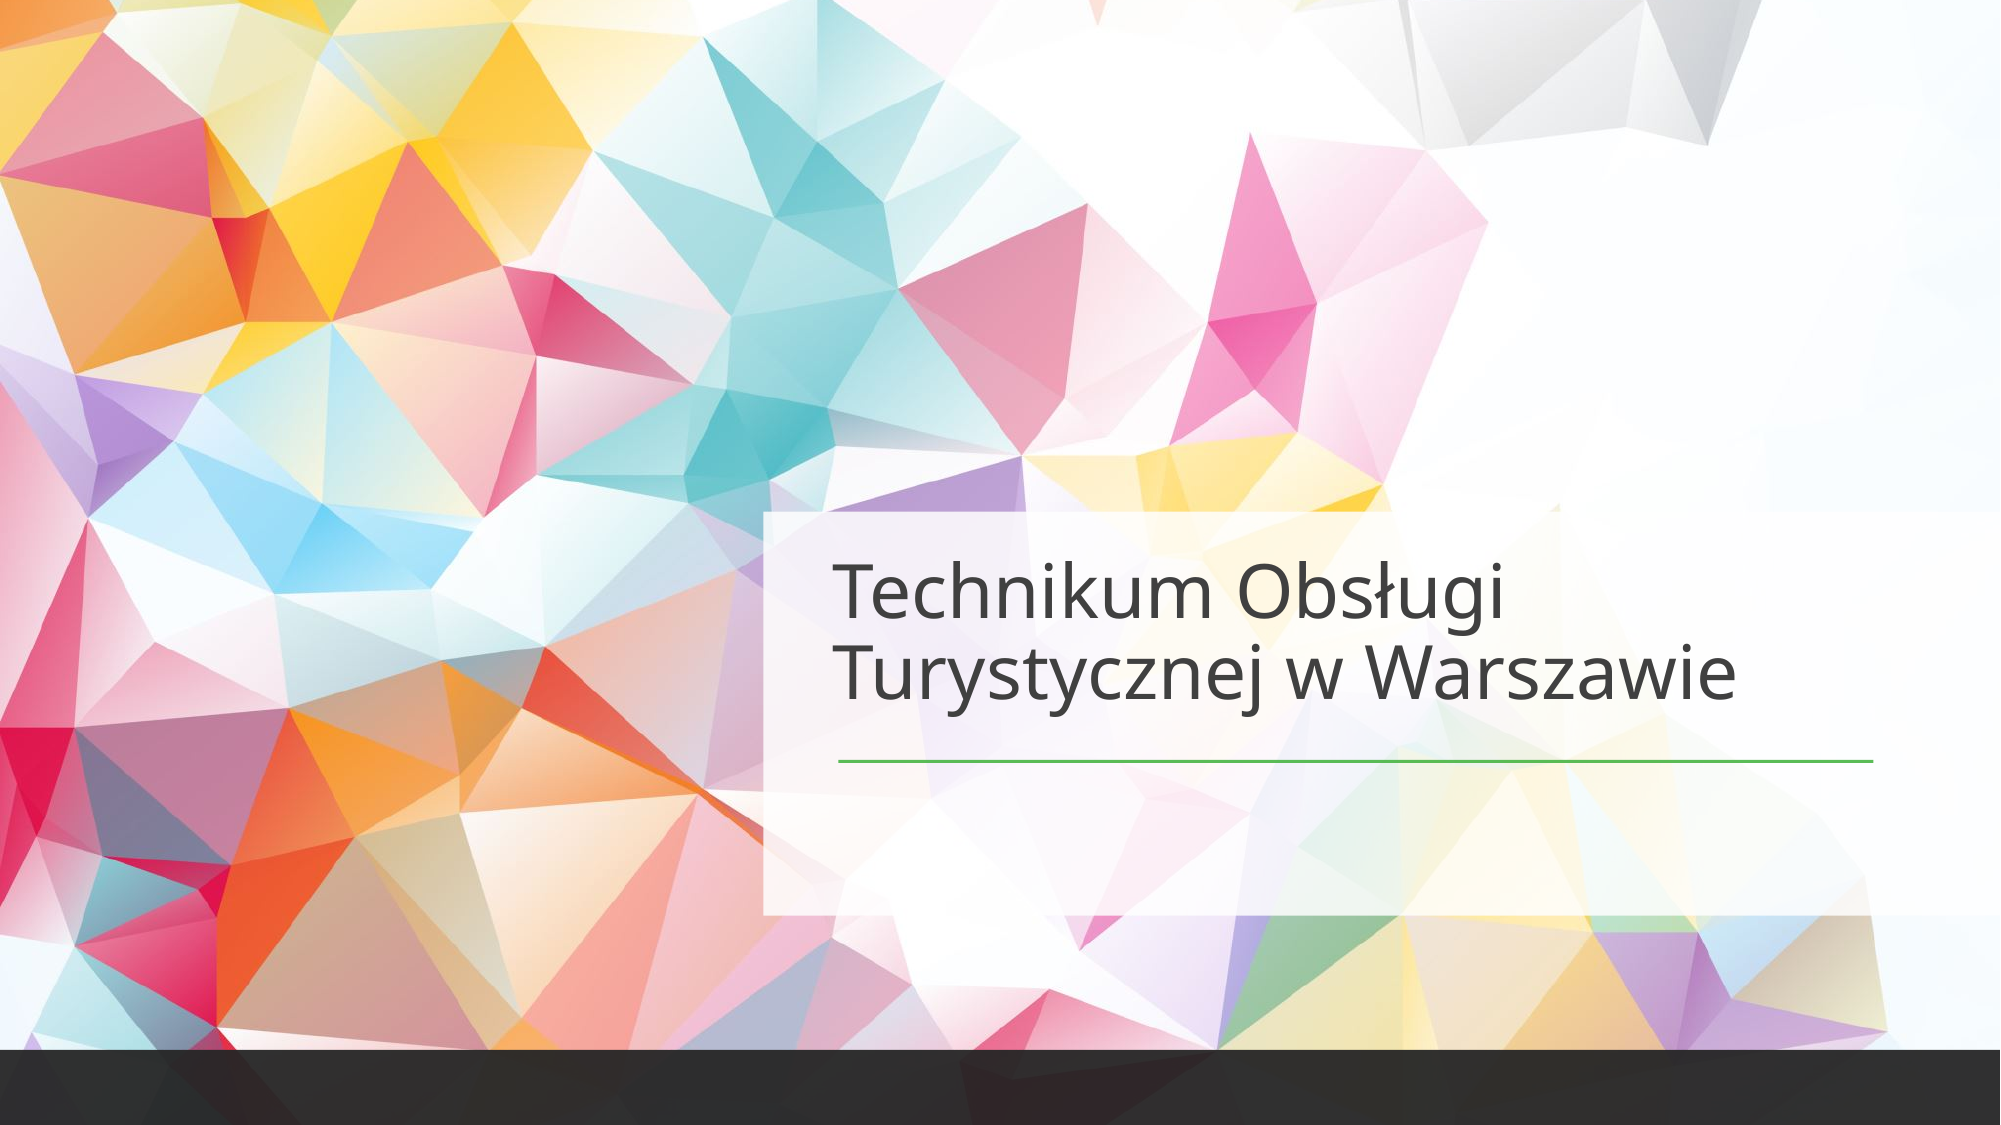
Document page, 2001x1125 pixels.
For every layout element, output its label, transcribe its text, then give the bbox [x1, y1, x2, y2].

text_box [763, 511, 2000, 916]
text_box [0, 1049, 2000, 1125]
picture [0, 0, 2000, 1049]
title Technikum Obsługi Turystycznej w Warszawie [817, 546, 1880, 749]
